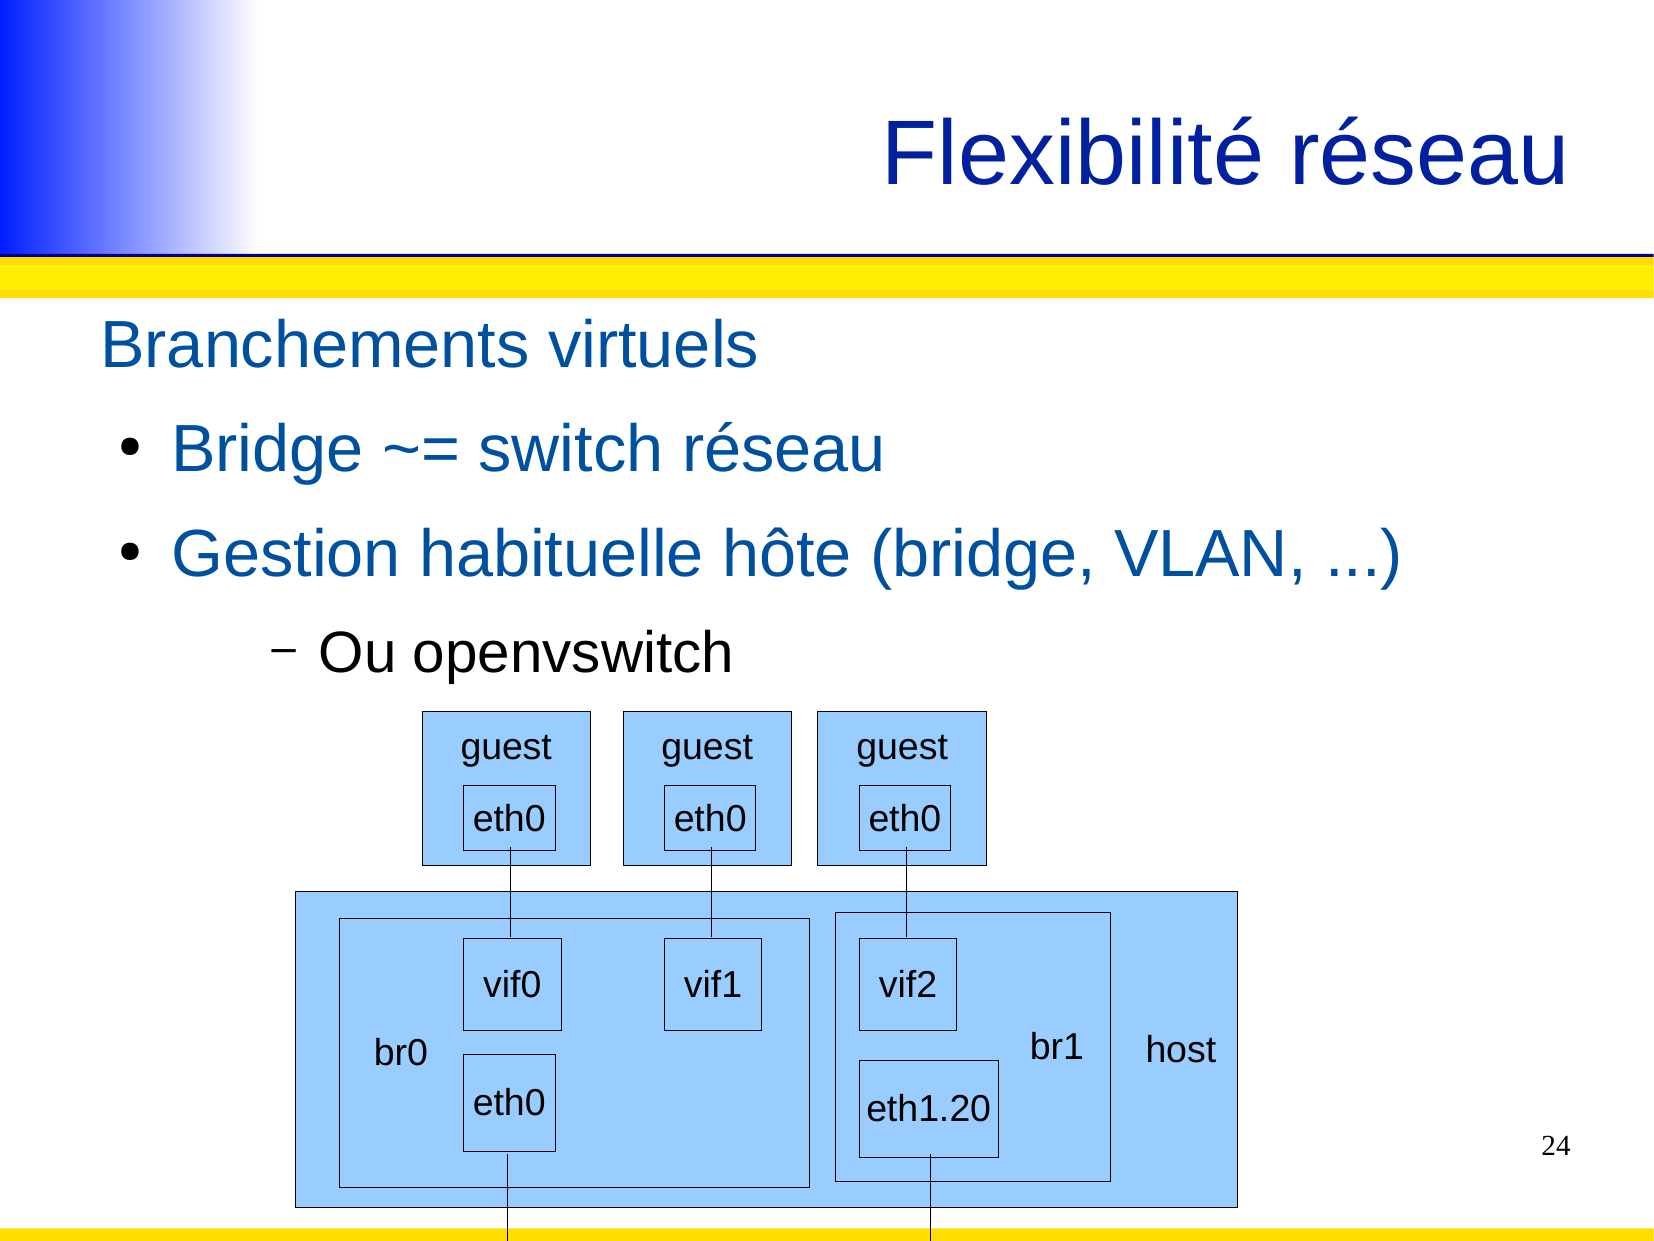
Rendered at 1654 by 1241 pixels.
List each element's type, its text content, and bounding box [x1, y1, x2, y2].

text_box host [508, 891, 930, 1208]
text_box guest [817, 711, 987, 866]
text_box vif1 [664, 938, 762, 1031]
text_box host [907, 891, 1238, 1208]
text_box vif0 [463, 938, 562, 1031]
text_box eth0 [664, 785, 756, 851]
text_box eth0 [463, 1054, 556, 1152]
text_box host [511, 891, 711, 918]
text_box eth0 [463, 785, 556, 851]
text_box eth0 [859, 785, 951, 851]
text_box eth1.20 [859, 1060, 999, 1158]
list Branchements virtuels Bridge ~= switch réseau Gestion habituelle hôte (bridge, VLAN, ...) Ou openvswitch [82, 307, 1571, 1126]
text_box vif2 [859, 938, 957, 1031]
text_box host [295, 891, 510, 1208]
text_box guest [623, 711, 792, 866]
text_box guest [422, 711, 591, 866]
title Flexibilité réseau [372, 49, 1571, 257]
text_box br0 [339, 918, 810, 1188]
text_box br1 [835, 912, 1111, 1182]
